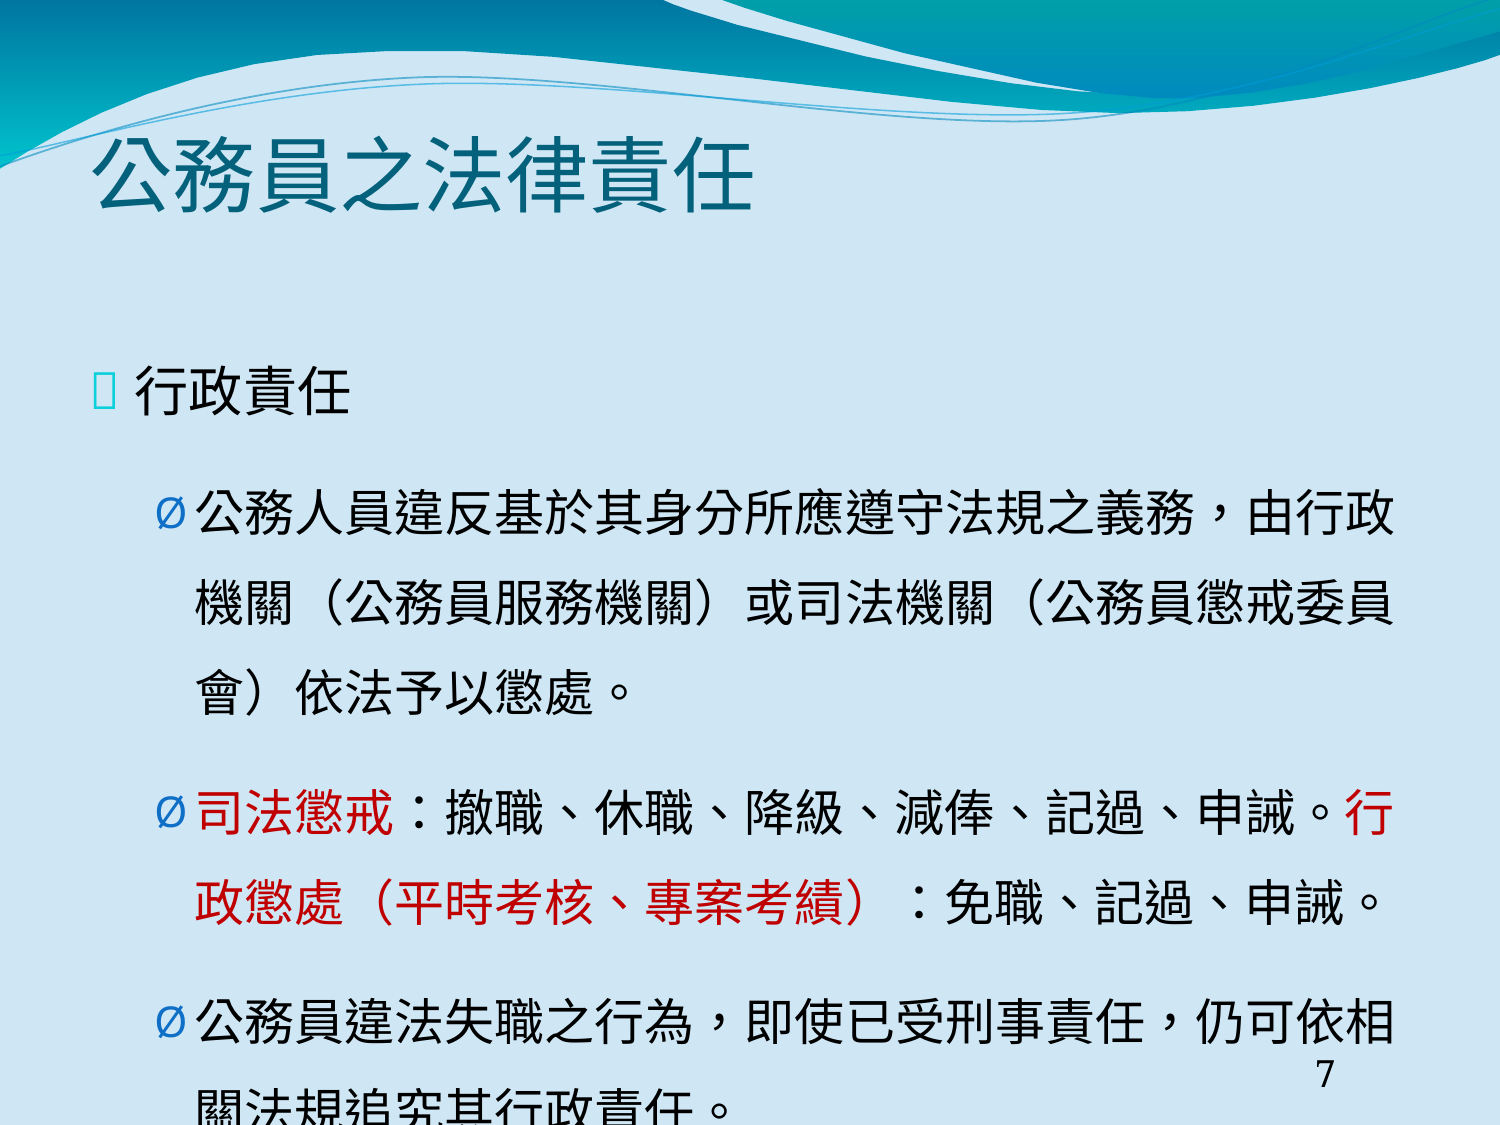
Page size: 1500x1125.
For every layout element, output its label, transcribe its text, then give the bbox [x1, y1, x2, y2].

slide_number <編號> [1299, 1042, 1425, 1103]
list 行政責任 公務人員違反基於其身分所應遵守法規之義務，由行政機關（公務員服務機關）或司法機關（公務員懲戒委員會）依法予以懲處。 司法懲戒：撤職、休職、降級、減俸、記過、申誡。行政懲處（平時考核、專案考績）：免職、記過、申誡。 公務員違法失職之行為，即使已受刑事責任，仍可依相關法規追究其行政責任。 [75, 317, 1425, 1038]
title 公務員之法律責任 [75, 115, 1425, 303]
